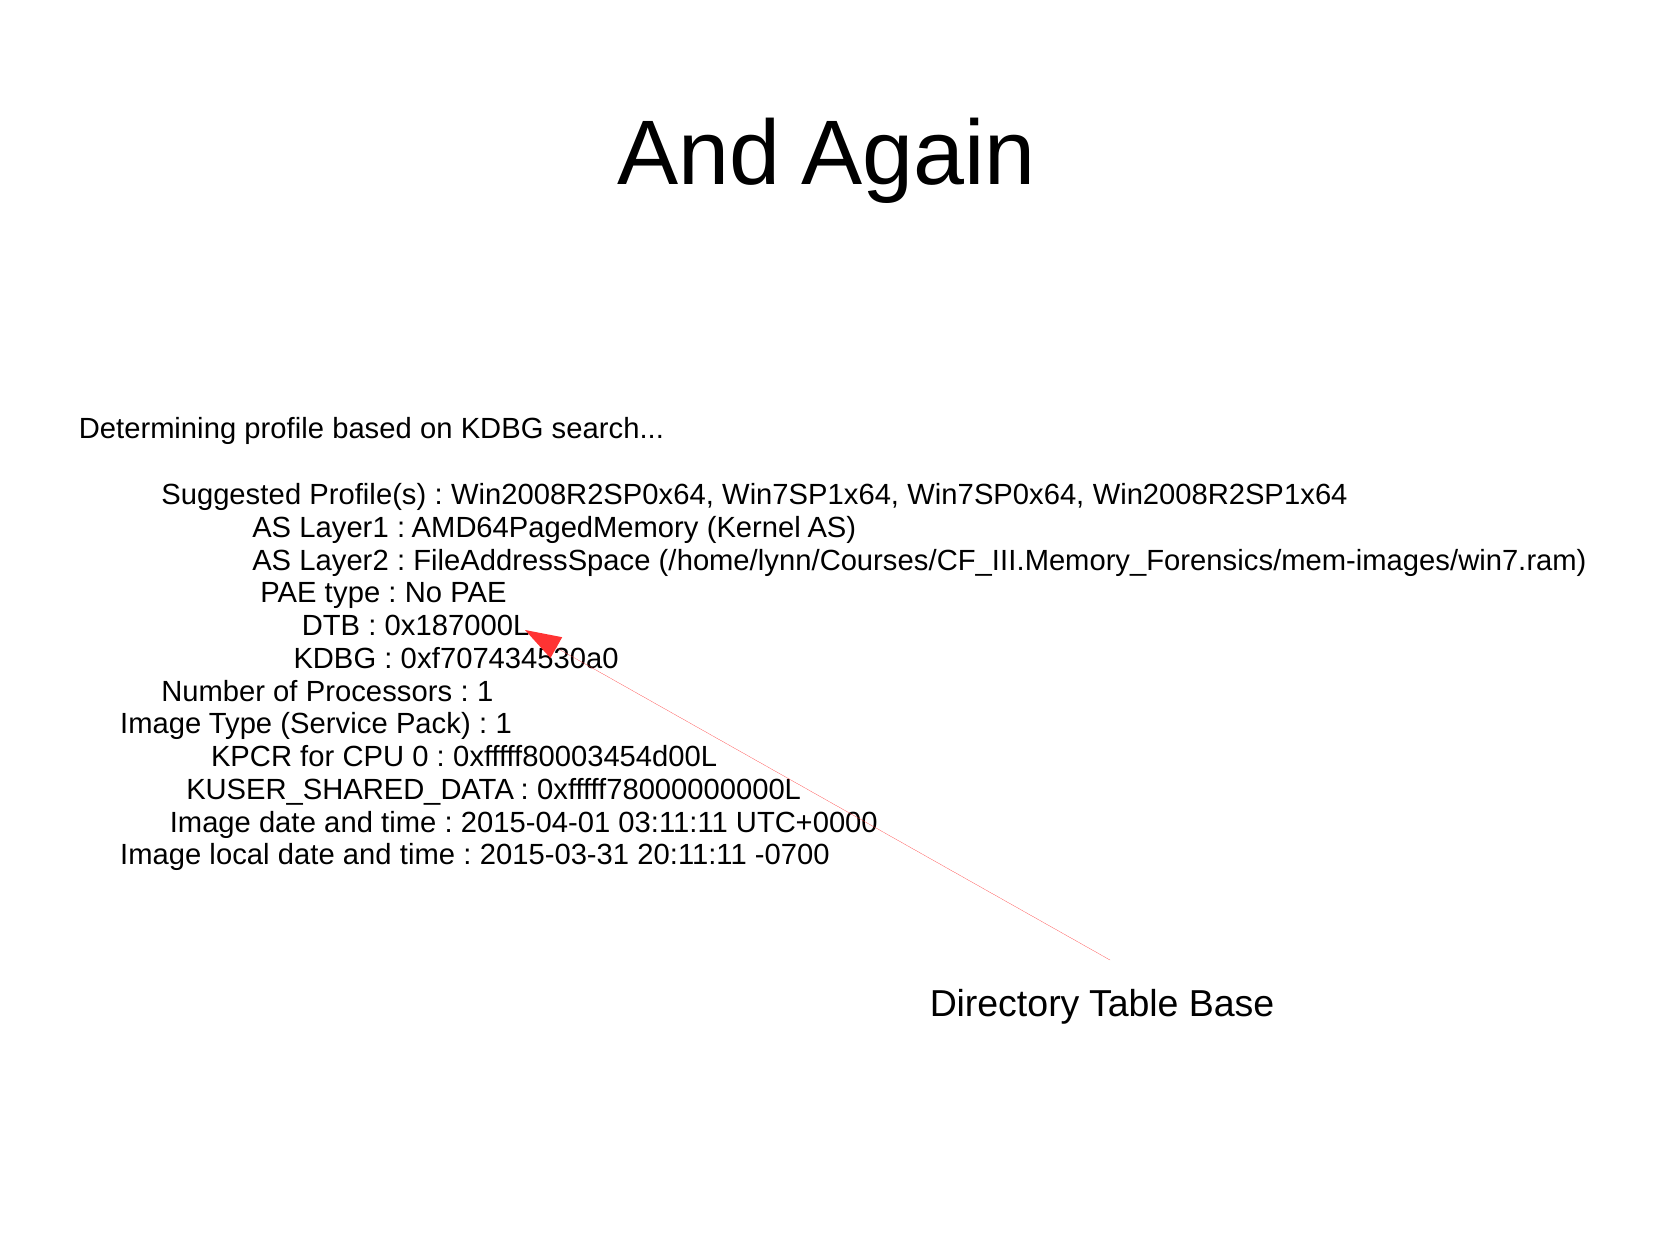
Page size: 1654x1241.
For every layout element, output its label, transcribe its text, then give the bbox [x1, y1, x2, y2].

text_box Determining profile based on KDBG search... Suggested Profile(s) : Win2008R2SP0x64, Win7SP1x64, Win7SP0x64, Win2008R2SP1x64 AS Layer1 : AMD64PagedMemory (Kernel AS) AS Layer2 : FileAddressSpace (/home/lynn/Courses/CF_III.Memory_Forensics/mem-images/win7.ram) PAE type : No PAE DTB : 0x187000L KDBG : 0xf707434530a0 Number of Processors : 1 Image Type (Service Pack) : 1 KPCR for CPU 0 : 0xfffff80003454d00L KUSER_SHARED_DATA : 0xfffff78000000000L Image date and time : 2015-04-01 03:11:11 UTC+0000 Image local date and time : 2015-03-31 20:11:11 -0700 [64, 405, 1604, 879]
title And Again [82, 49, 1571, 257]
text_box Directory Table Base [915, 975, 1289, 1032]
